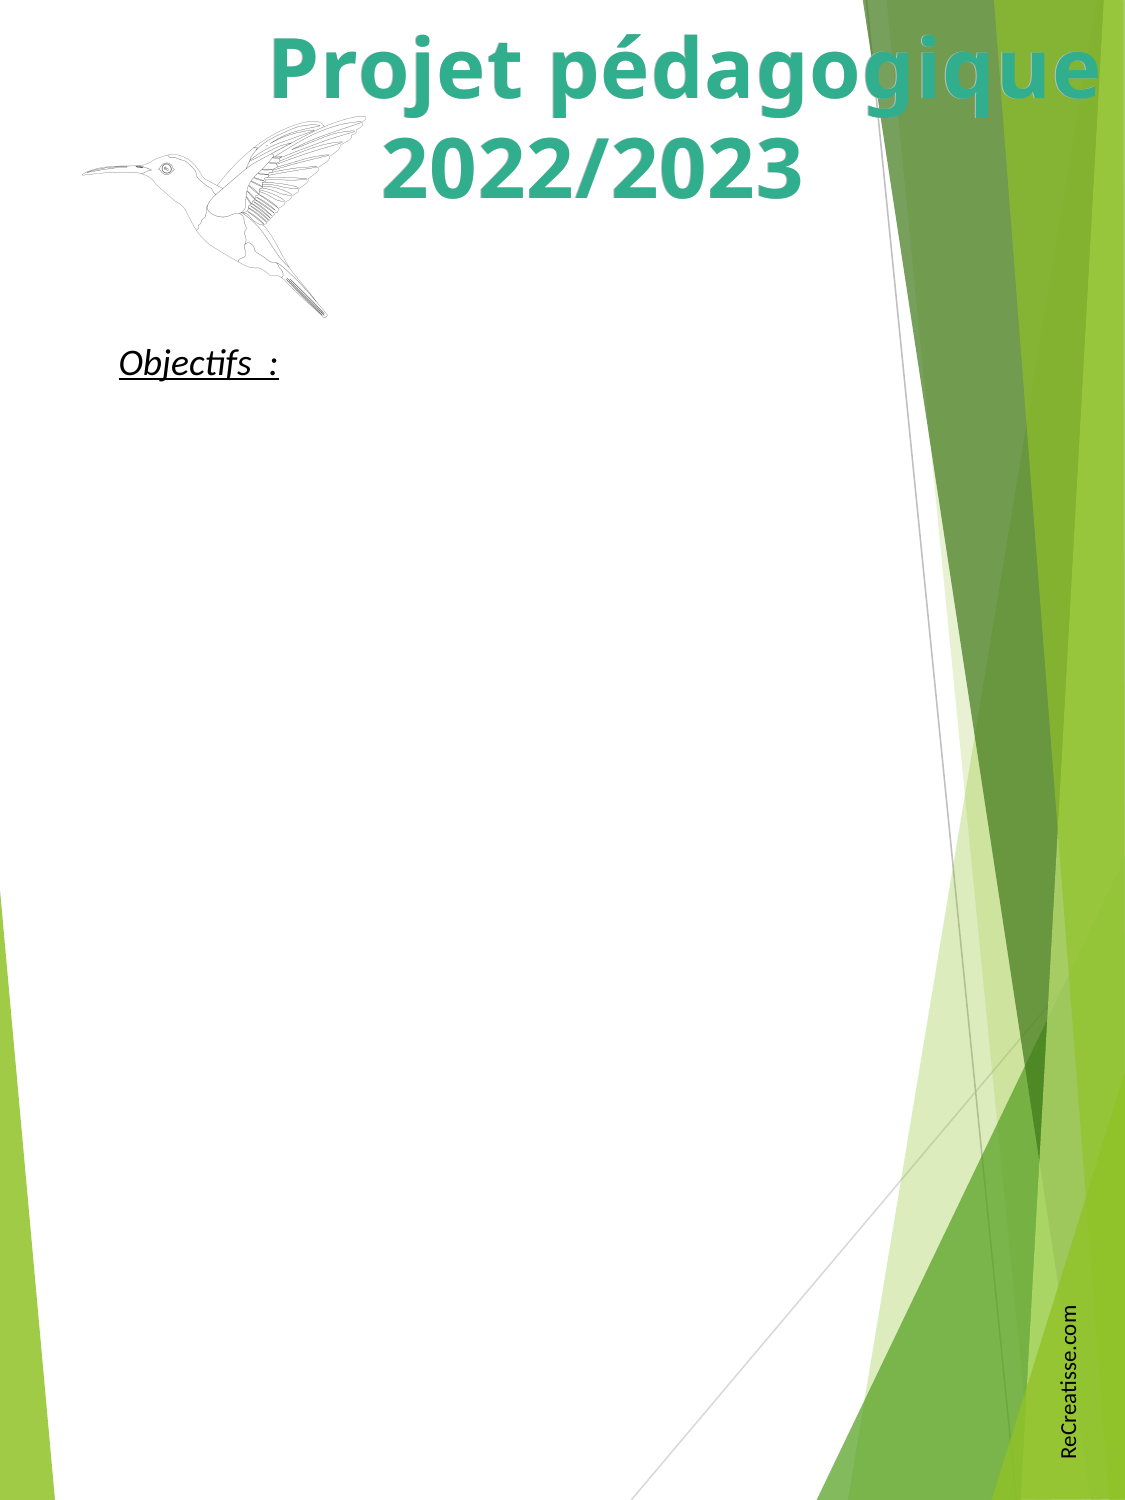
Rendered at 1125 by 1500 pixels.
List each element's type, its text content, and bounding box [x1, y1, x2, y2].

text_box ReCreatisse.com [1046, 1290, 1088, 1474]
picture [82, 116, 366, 318]
text_box Objectifs : [104, 330, 294, 390]
text_box Projet pédagogique 2022/2023 [252, 8, 1118, 223]
